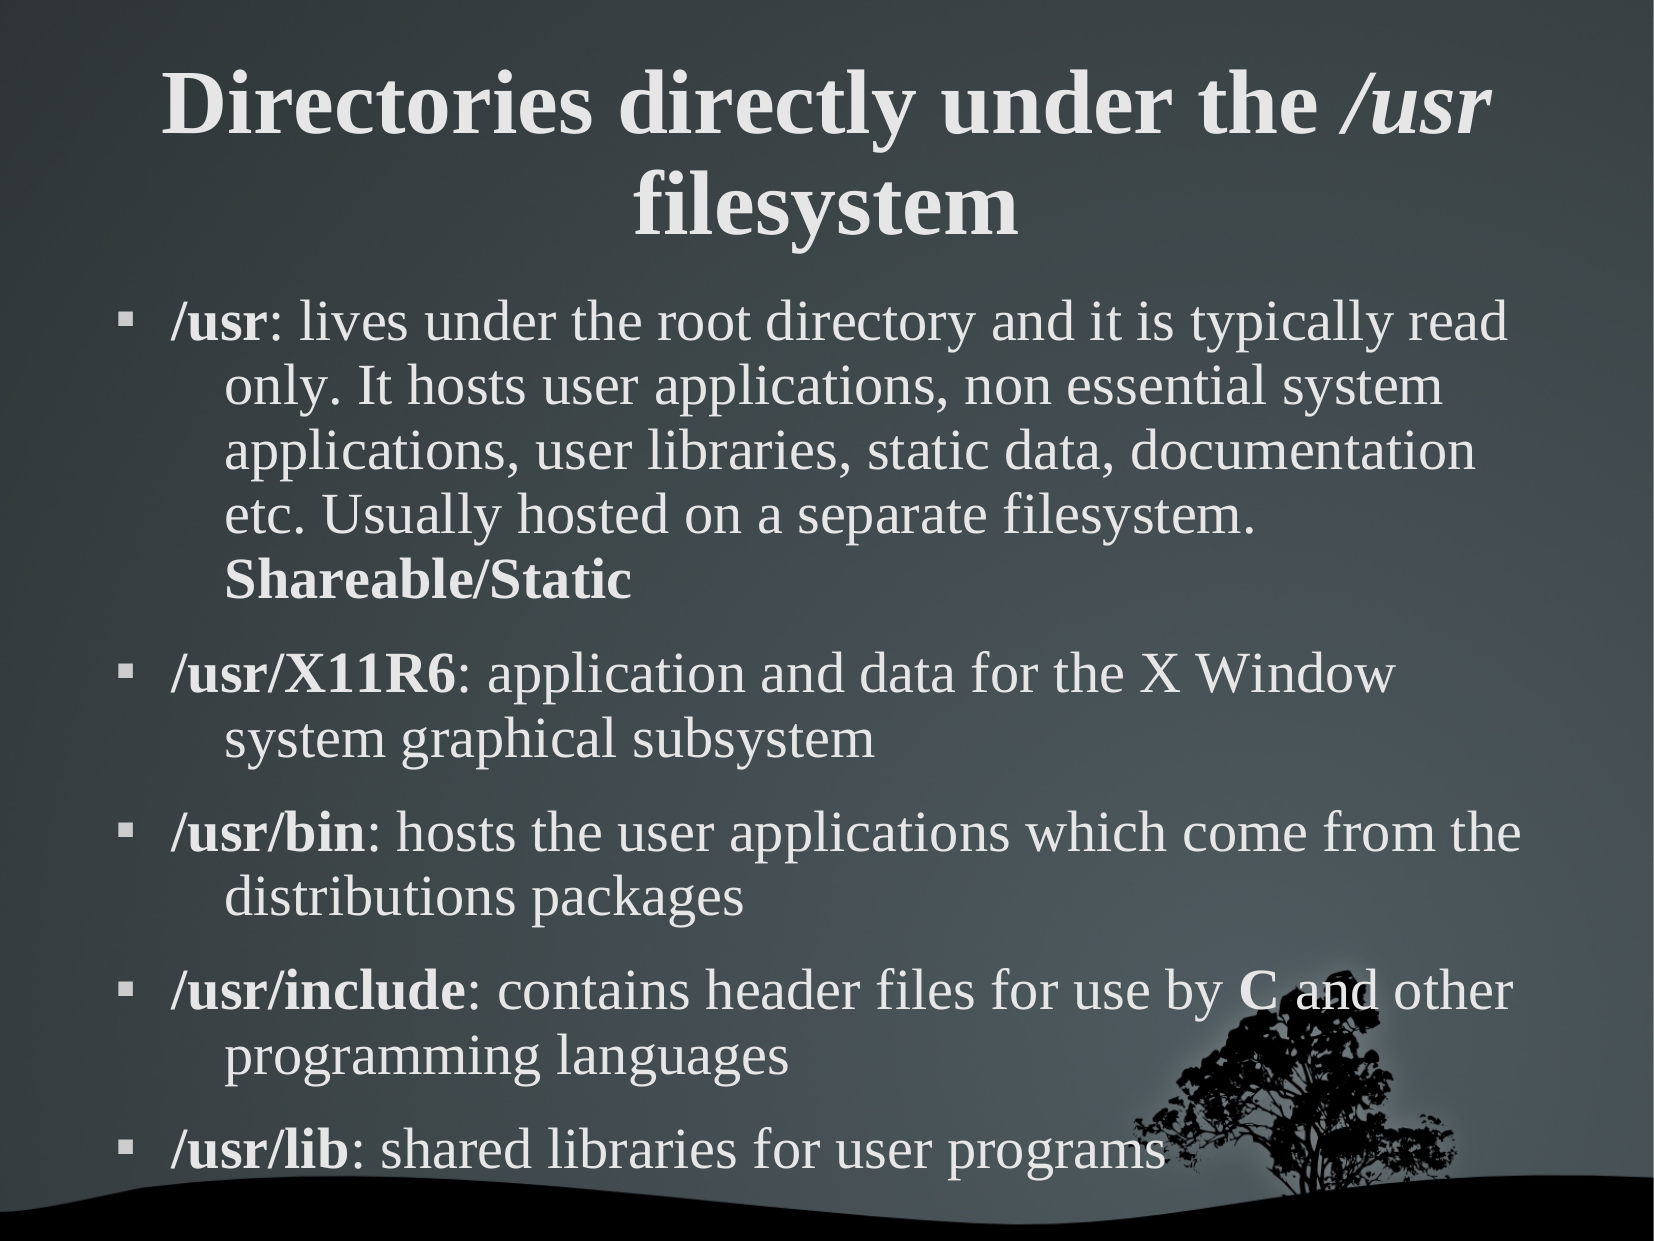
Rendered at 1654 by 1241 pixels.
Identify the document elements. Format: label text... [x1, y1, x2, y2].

picture [0, 0, 1654, 1241]
list /usr: lives under the root directory and it is typically read only. It hosts user applications, non essential system applications, user libraries, static data, documentation etc. Usually hosted on a separate filesystem. Shareable/Static /usr/X11R6: application and data for the X Window system graphical subsystem /usr/bin: hosts the user applications which come from the distributions packages /usr/include: contains header files for use by C and other programming languages /usr/lib: shared libraries for user programs [82, 288, 1571, 1181]
title Directories directly under the /usr filesystem [82, 33, 1571, 274]
